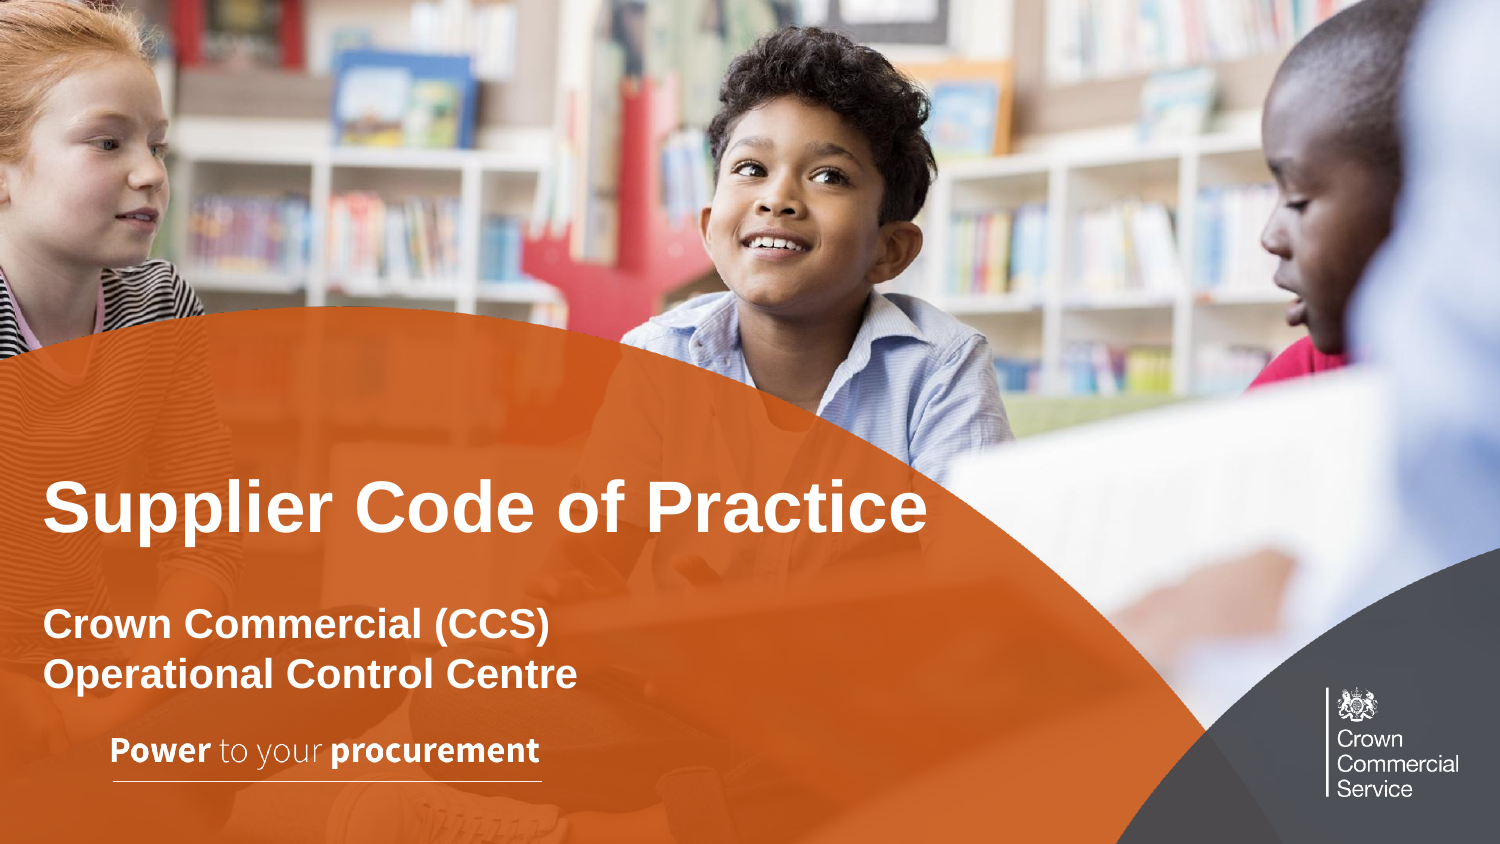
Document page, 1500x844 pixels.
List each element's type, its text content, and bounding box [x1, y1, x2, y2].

text_box Supplier Code of Practice Crown Commercial (CCS) Operational Control Centre [42, 459, 1056, 728]
picture [0, 0, 1500, 844]
